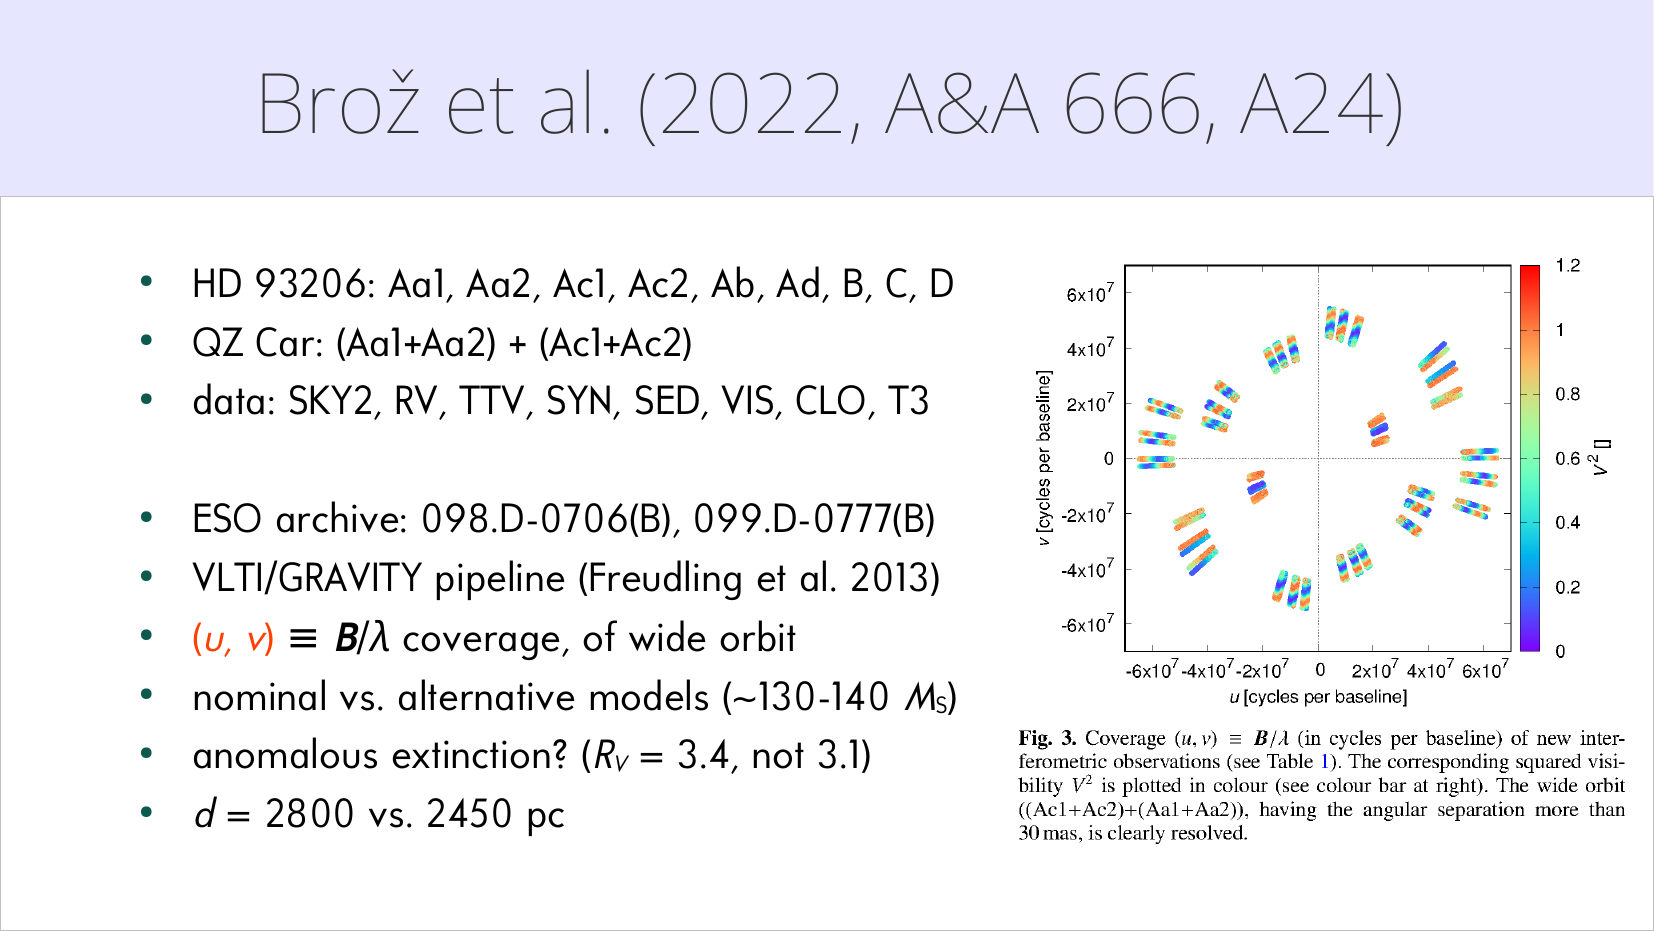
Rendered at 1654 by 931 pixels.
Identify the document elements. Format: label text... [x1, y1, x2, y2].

picture [1018, 258, 1625, 844]
title Brož et al. (2022, A&A 666, A24) [124, 23, 1537, 179]
list HD 93206: Aa1, Aa2, Ac1, Ac2, Ab, Ad, B, C, D QZ Car: (Aa1+Aa2) + (Ac1+Ac2) data: SKY2, RV, TTV, SYN, SED, VIS, CLO, T3 ESO archive: 098.D-0706(B), 099.D-0777(B) VLTI/GRAVITY pipeline (Freudling et al. 2013) (u, v) ≡ B/λ coverage, of wide orbit nominal vs. alternative models (~130-140 MS) anomalous extinction? (RV = 3.4, not 3.1) d = 2800 vs. 2450 pc [121, 258, 1018, 838]
